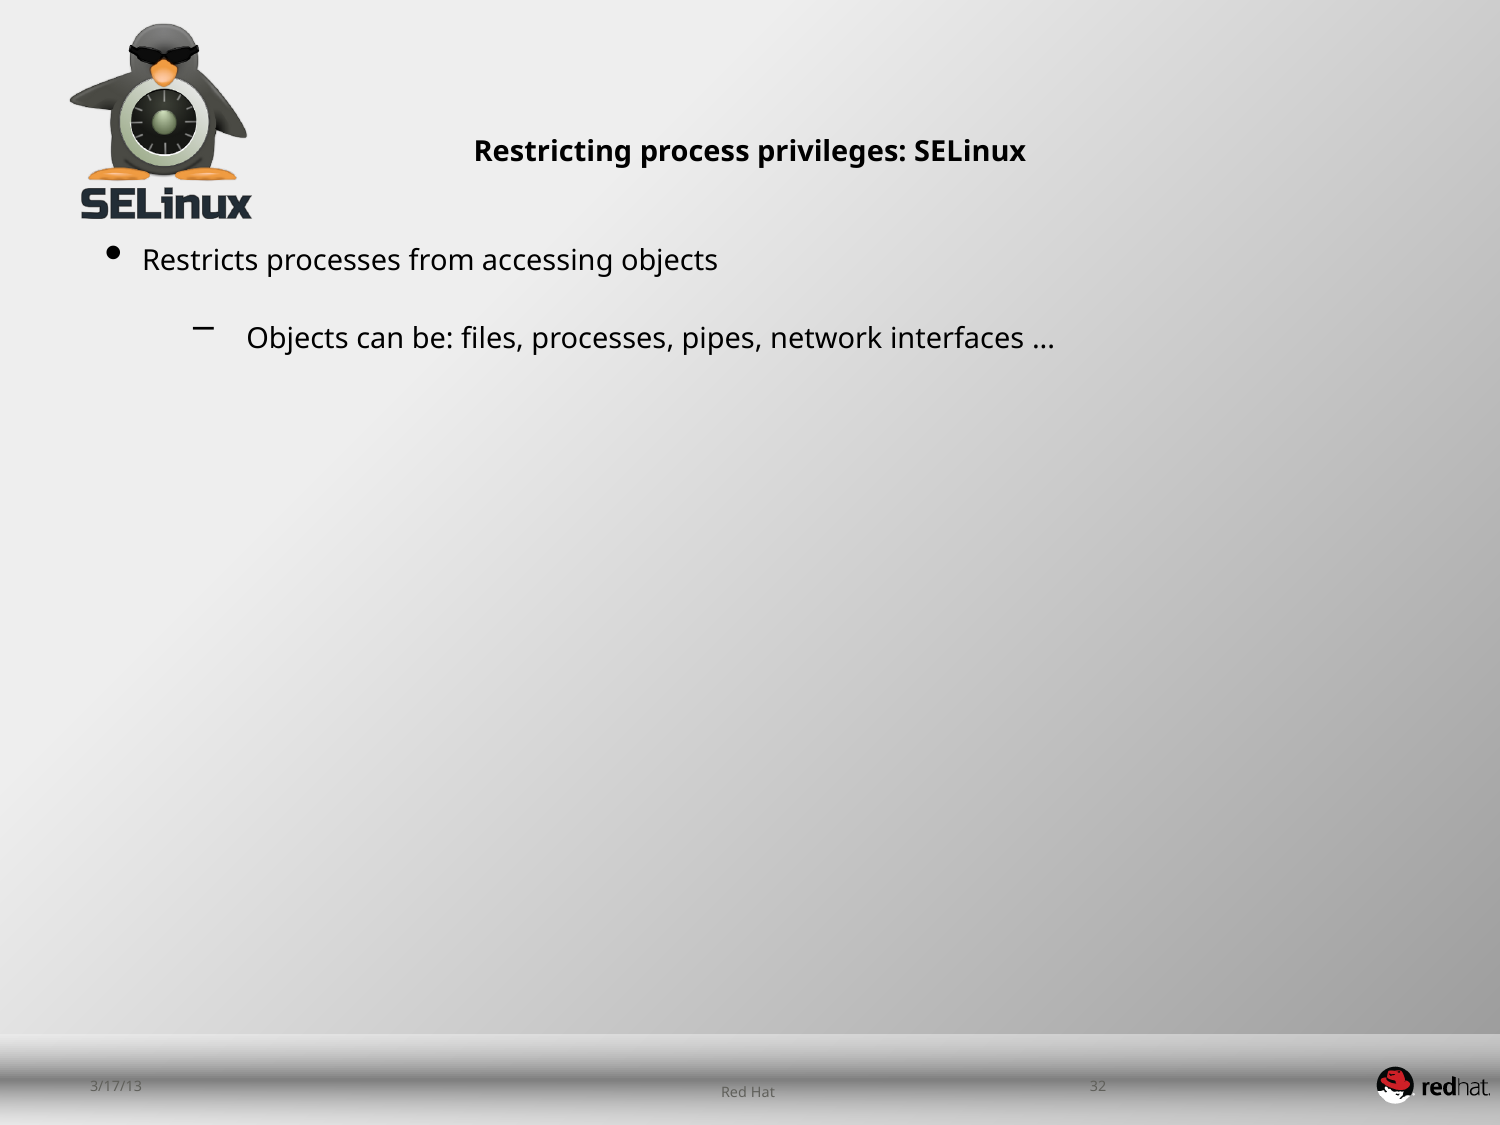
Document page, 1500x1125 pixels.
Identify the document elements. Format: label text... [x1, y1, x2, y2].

slide_number <number> [1074, 1051, 1337, 1112]
picture [1364, 1057, 1500, 1110]
slide_number 3/17/13 [75, 1051, 425, 1112]
list Restricts processes from accessing objects Objects can be: files, processes, pipes, network interfaces ... [74, 209, 1425, 1012]
picture [60, 14, 256, 219]
title Restricting process privileges: SELinux [256, 22, 1426, 188]
footer Red Hat [300, 1065, 1200, 1110]
